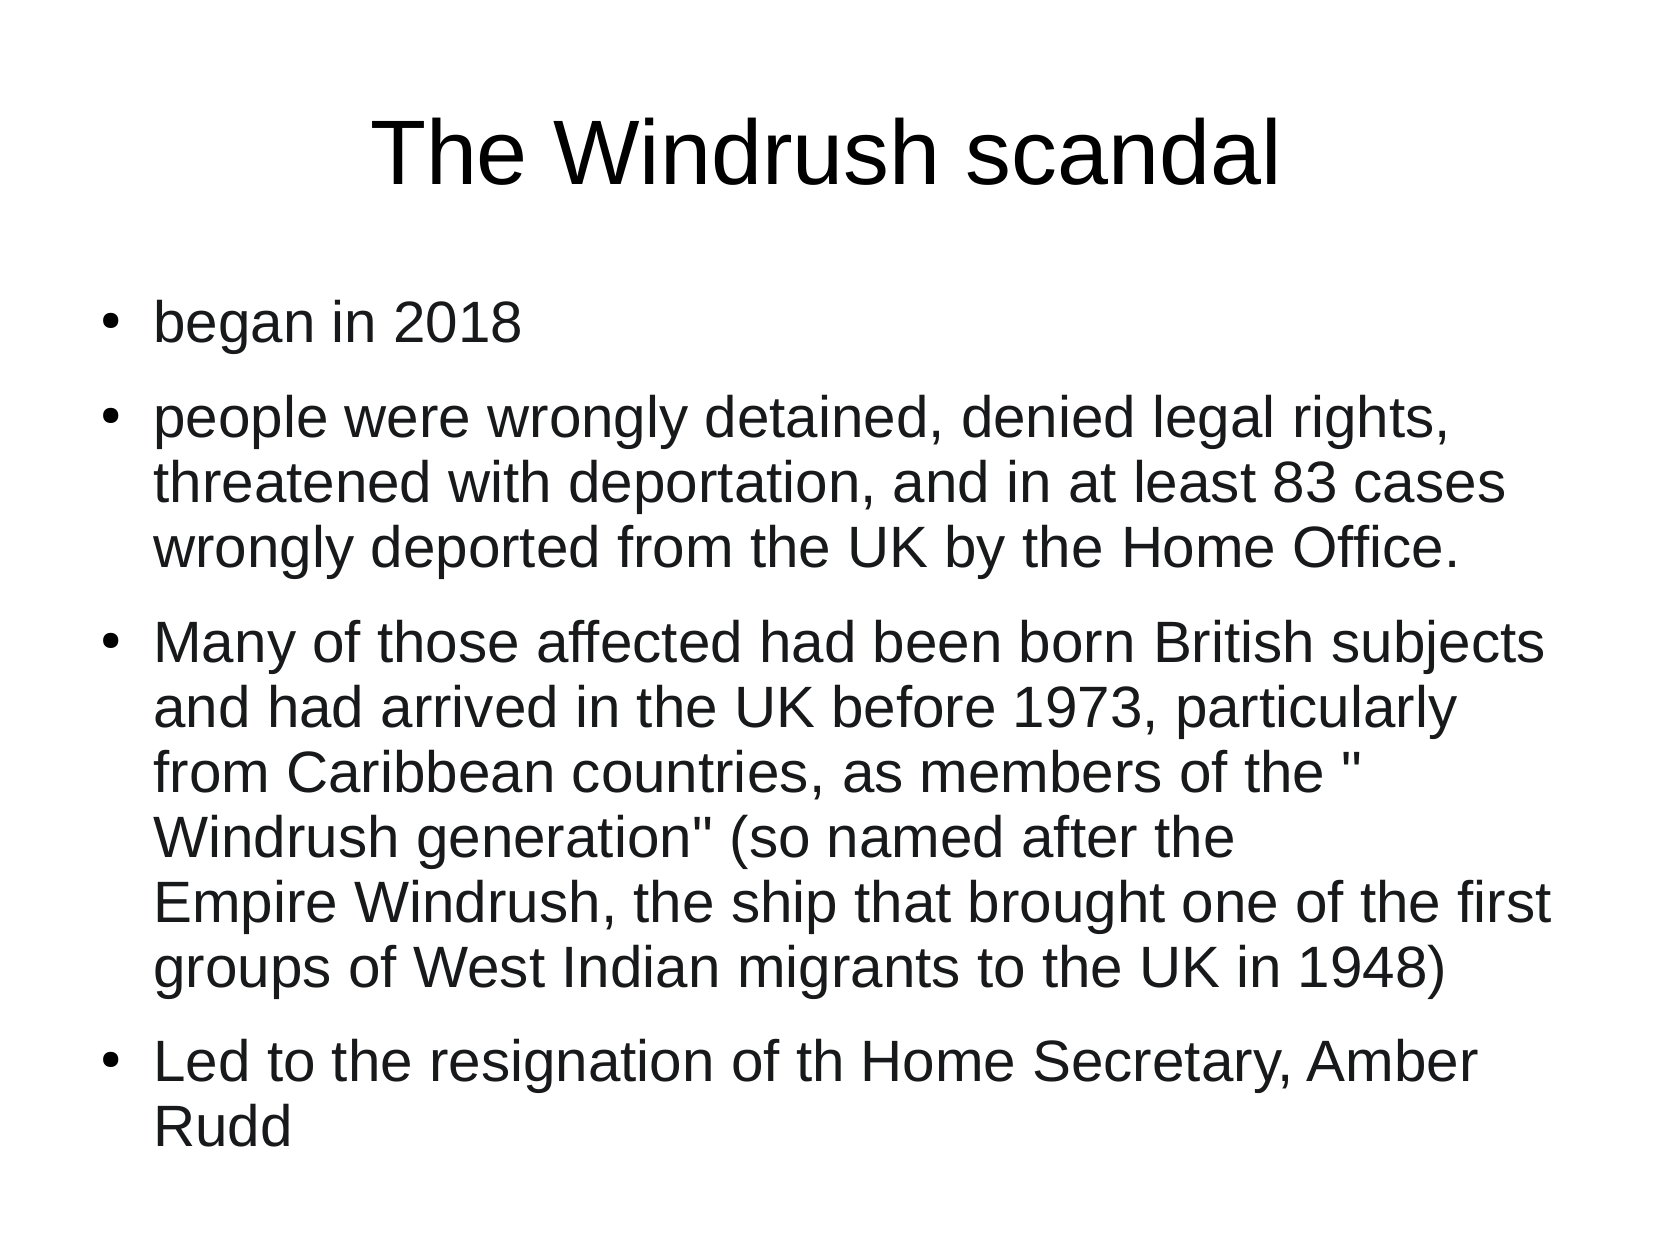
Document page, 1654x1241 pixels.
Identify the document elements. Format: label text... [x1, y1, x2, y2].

list began in 2018 people were wrongly detained, denied legal rights, threatened with deportation, and in at least 83 cases wrongly deported from the UK by the Home Office. Many of those affected had been born British subjects and had arrived in the UK before 1973, particularly from Caribbean countries, as members of the "Windrush generation" (so named after the Empire Windrush, the ship that brought one of the first groups of West Indian migrants to the UK in 1948) Led to the resignation of th Home Secretary, Amber Rudd [82, 290, 1571, 1160]
title The Windrush scandal [82, 49, 1571, 257]
